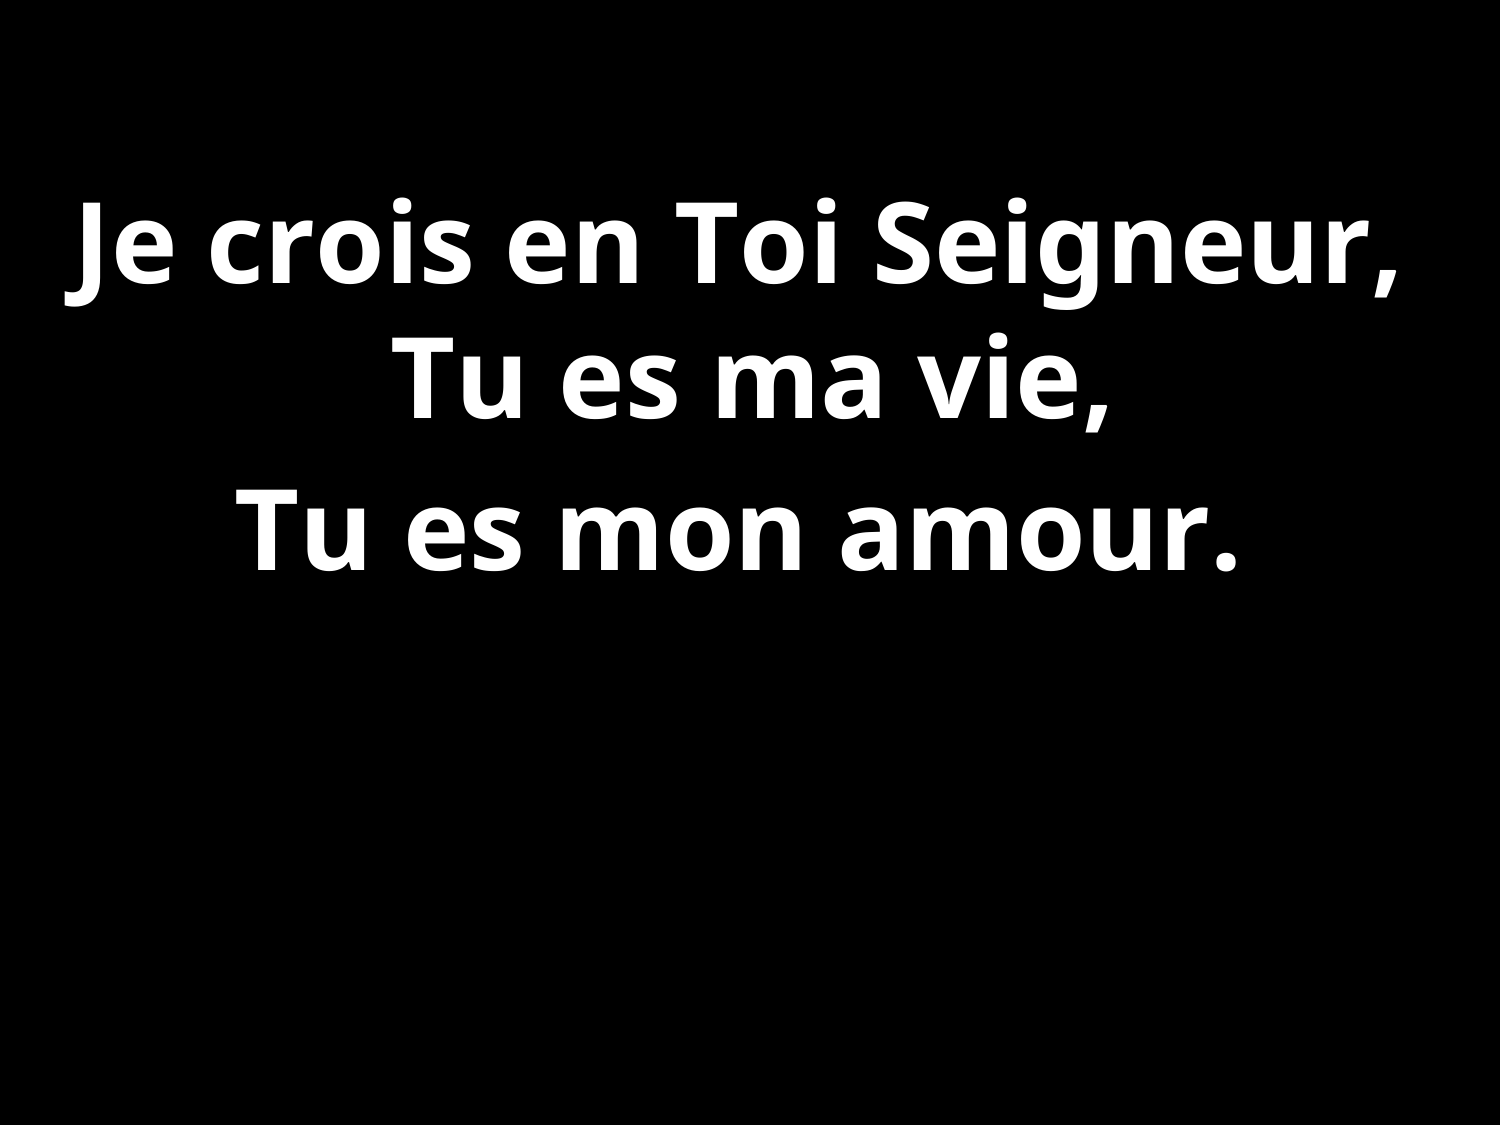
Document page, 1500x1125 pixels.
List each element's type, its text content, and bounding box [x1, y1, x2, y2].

list Je crois en Toi Seigneur, Tu es ma vie, Tu es mon amour. [0, 163, 1490, 906]
